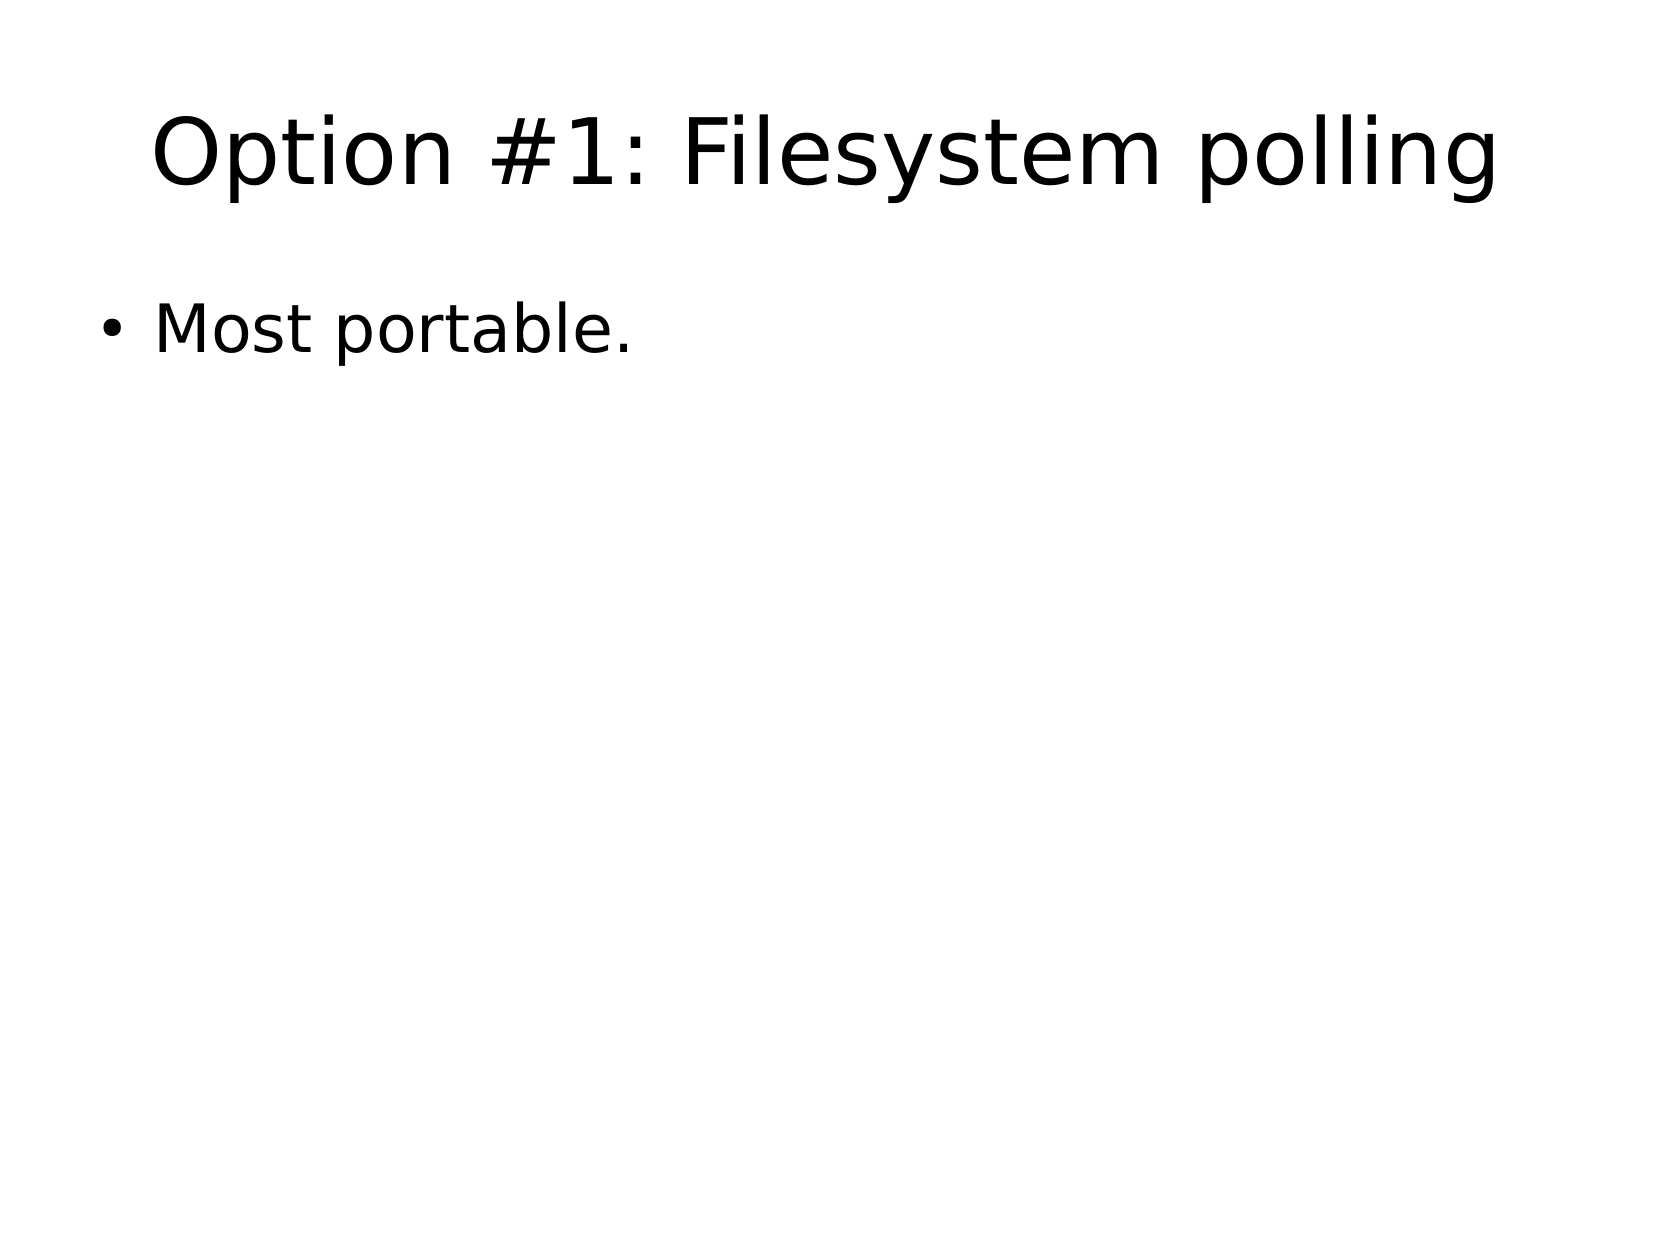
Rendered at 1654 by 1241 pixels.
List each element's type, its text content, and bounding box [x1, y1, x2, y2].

list Most portable. [82, 290, 1571, 1010]
title Option #1: Filesystem polling [82, 49, 1571, 257]
